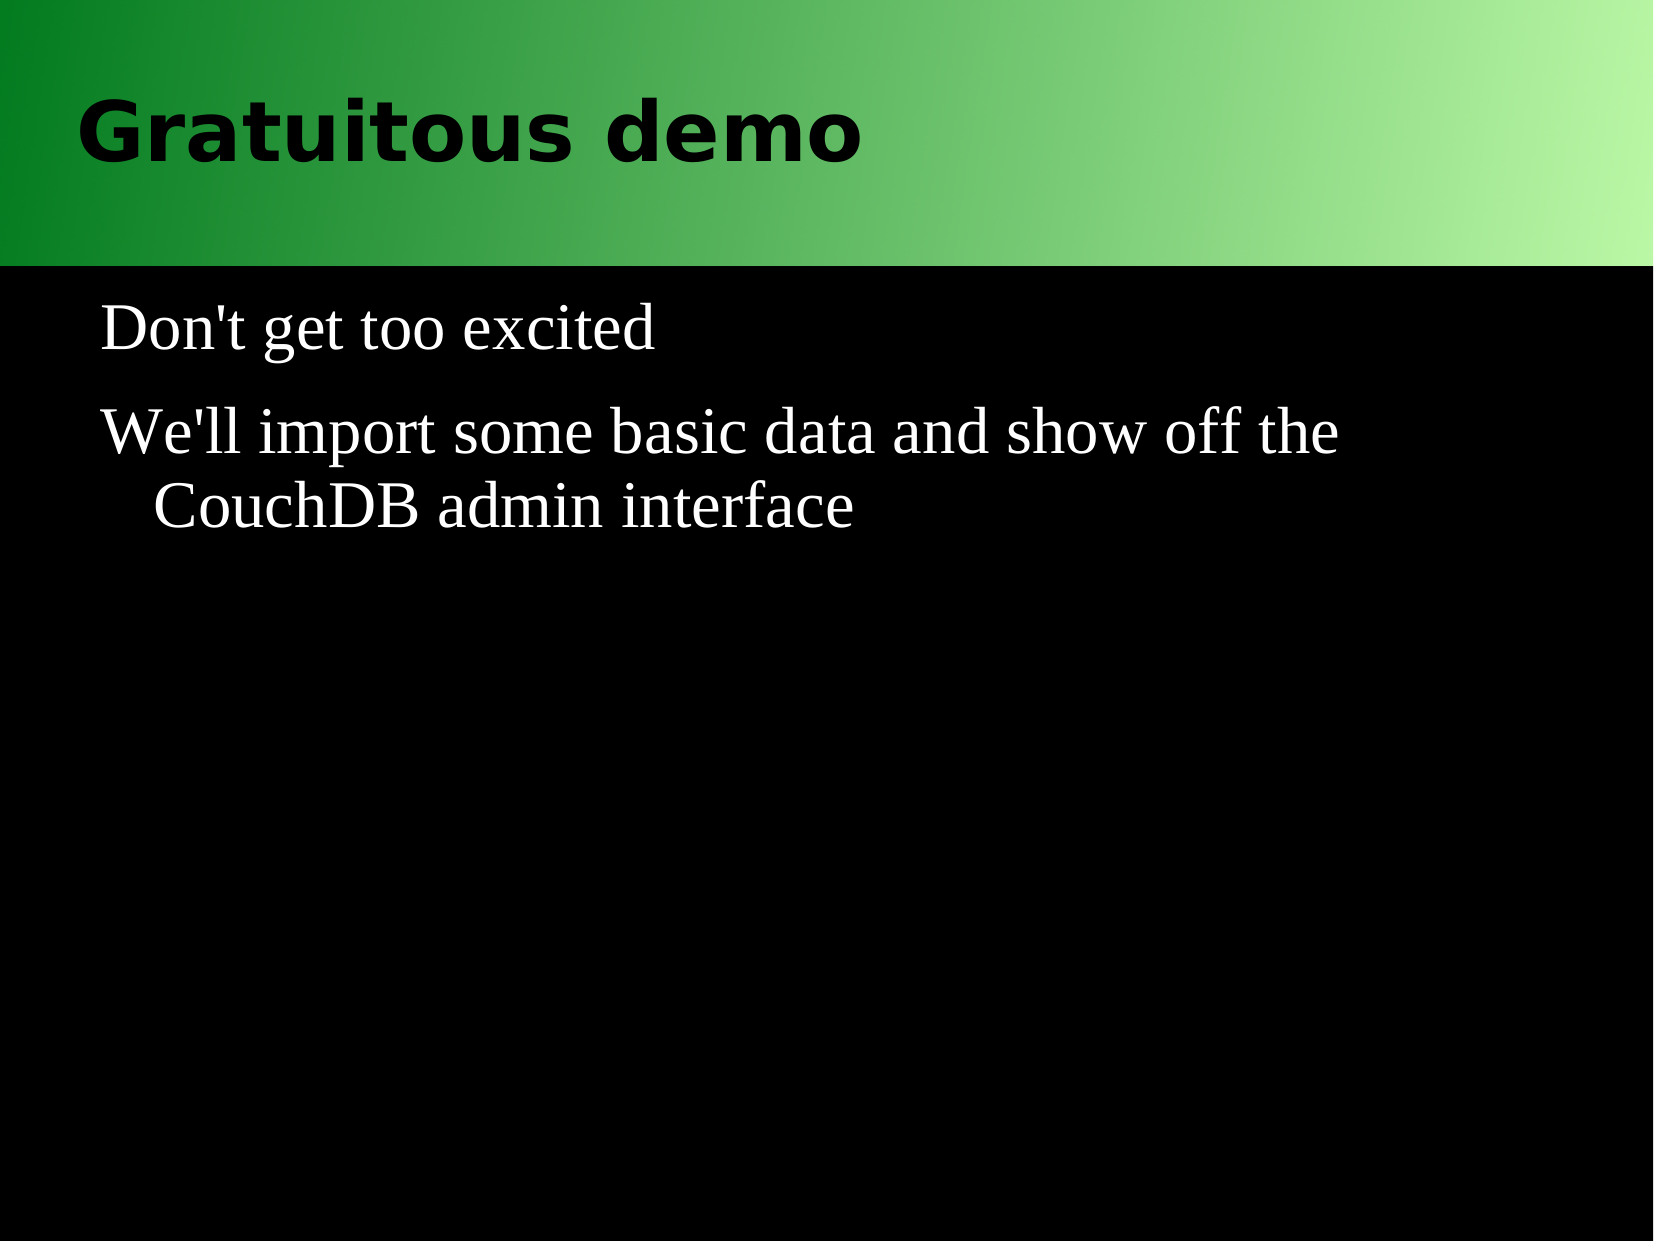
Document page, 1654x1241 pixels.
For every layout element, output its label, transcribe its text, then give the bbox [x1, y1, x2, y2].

picture [0, 0, 1654, 1241]
title Gratuitous demo [76, 29, 1565, 237]
list Don't get too excited We'll import some basic data and show off the CouchDB admin interface [82, 290, 1571, 1109]
